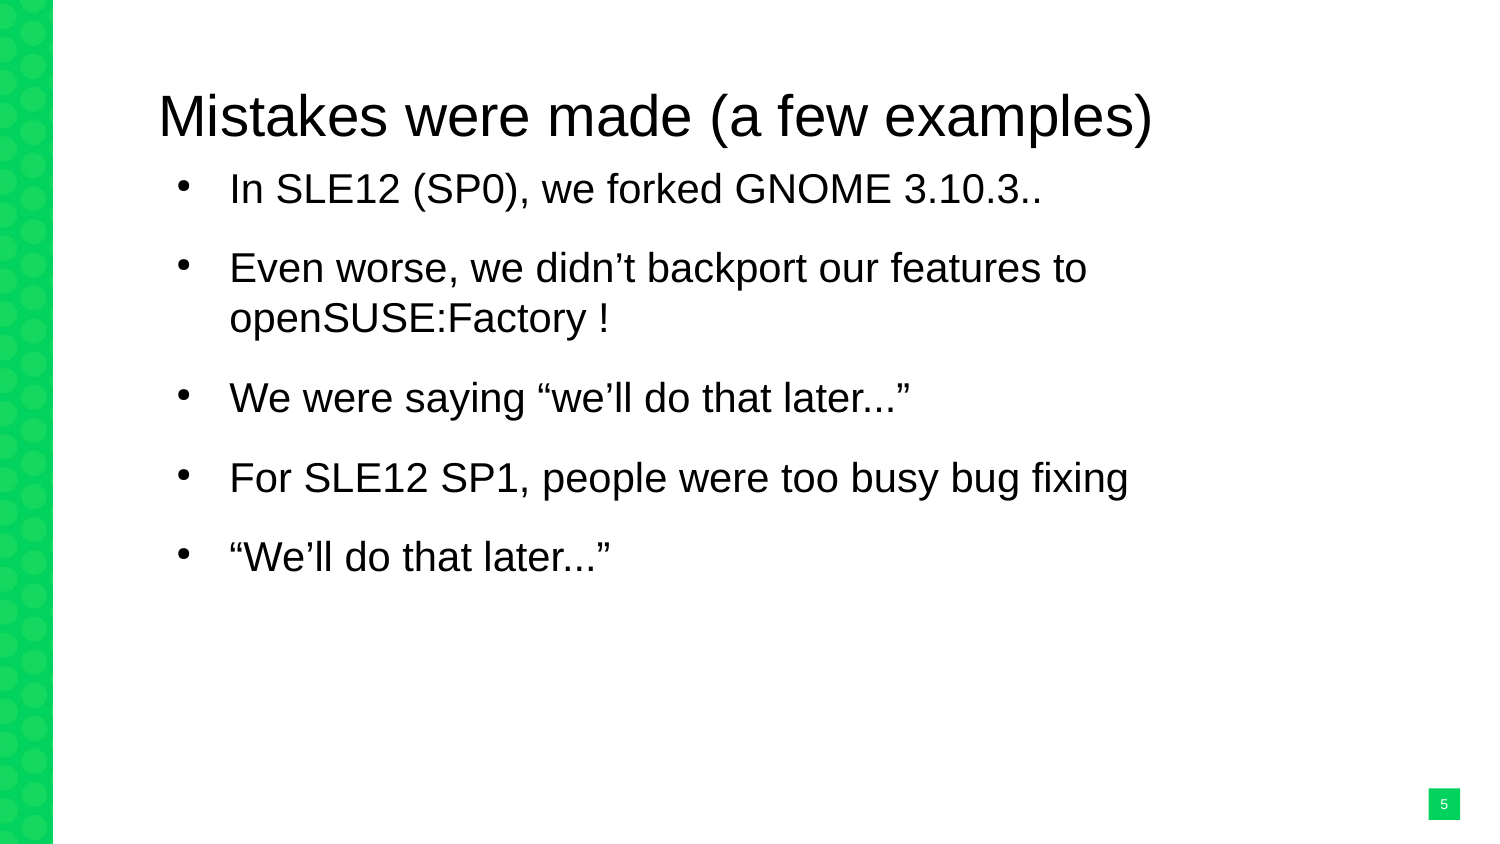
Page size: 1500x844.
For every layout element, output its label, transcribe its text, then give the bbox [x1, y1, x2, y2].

list In SLE12 (SP0), we forked GNOME 3.10.3.. Even worse, we didn’t backport our features to openSUSE:Factory ! We were saying “we’ll do that later...” For SLE12 SP1, people were too busy bug fixing “We’ll do that later...” [143, 154, 1397, 766]
picture [0, 0, 61, 844]
text_box 1 [1428, 788, 1461, 820]
title Mistakes were made (a few examples) [143, 70, 1397, 135]
